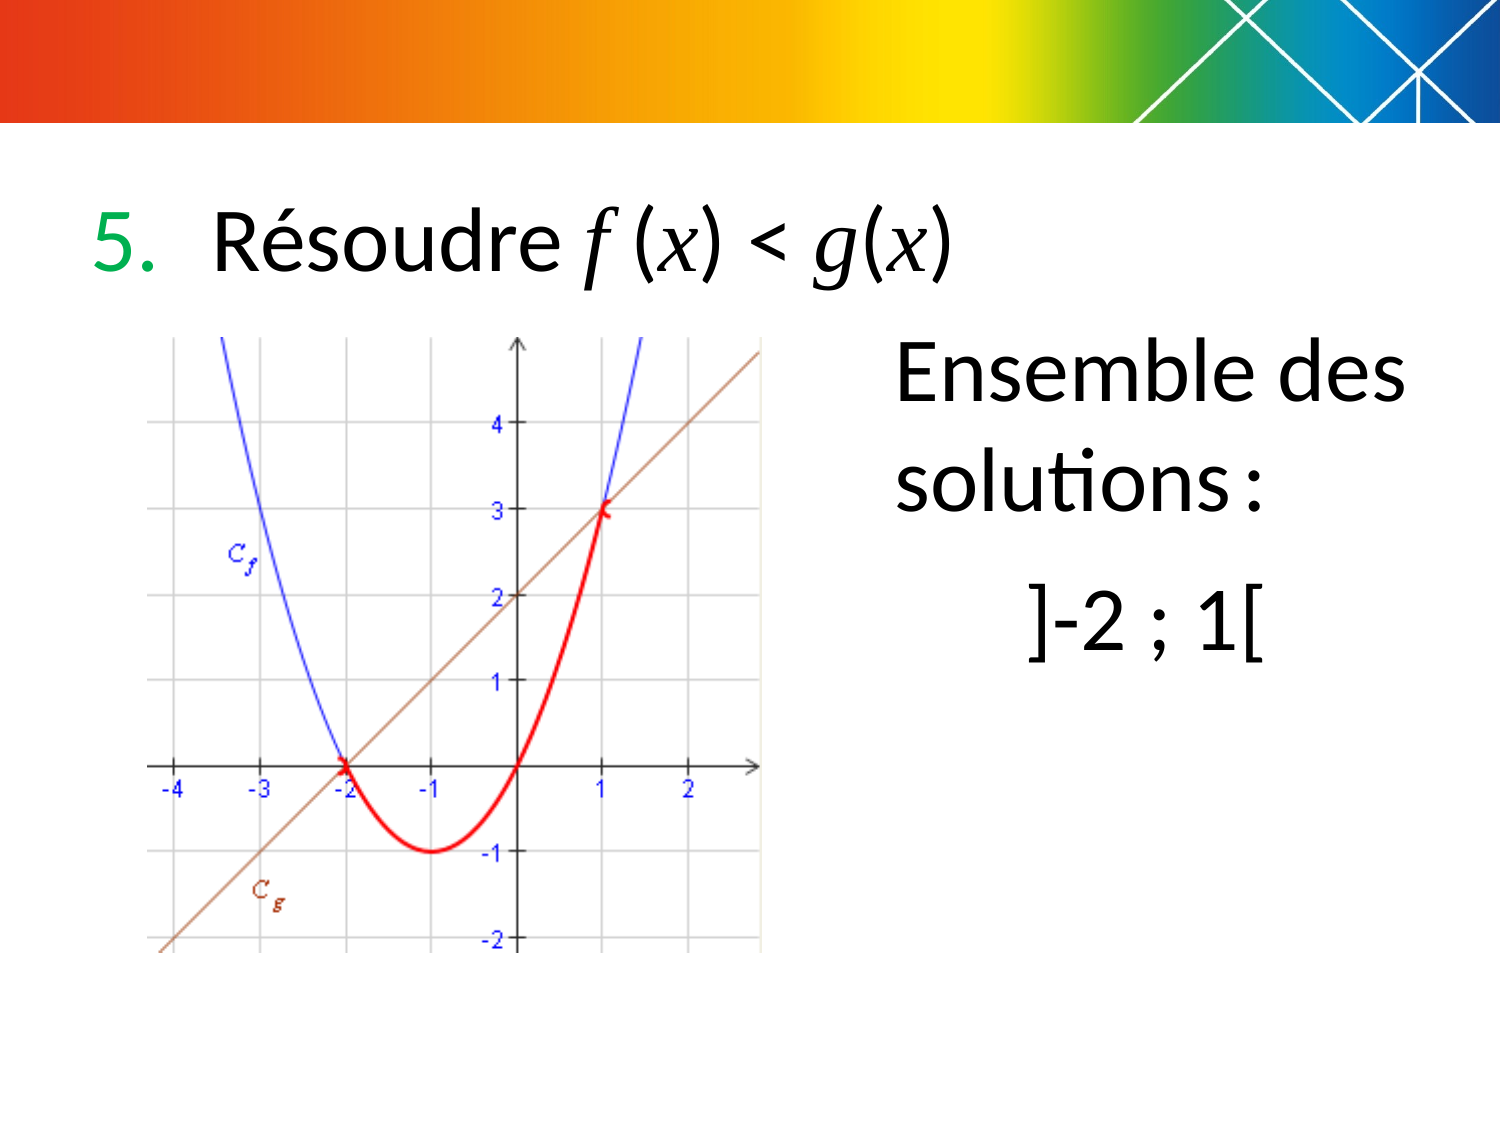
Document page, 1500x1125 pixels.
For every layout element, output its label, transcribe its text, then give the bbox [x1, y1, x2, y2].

title Résoudre f (x) < g(x) [75, 163, 1426, 305]
text_box Ensemble des solutions : [879, 302, 1445, 538]
picture [147, 337, 762, 953]
picture [1340, 0, 1500, 123]
text_box ]-2 ; 1[ [1009, 550, 1392, 677]
picture [0, 0, 1359, 123]
